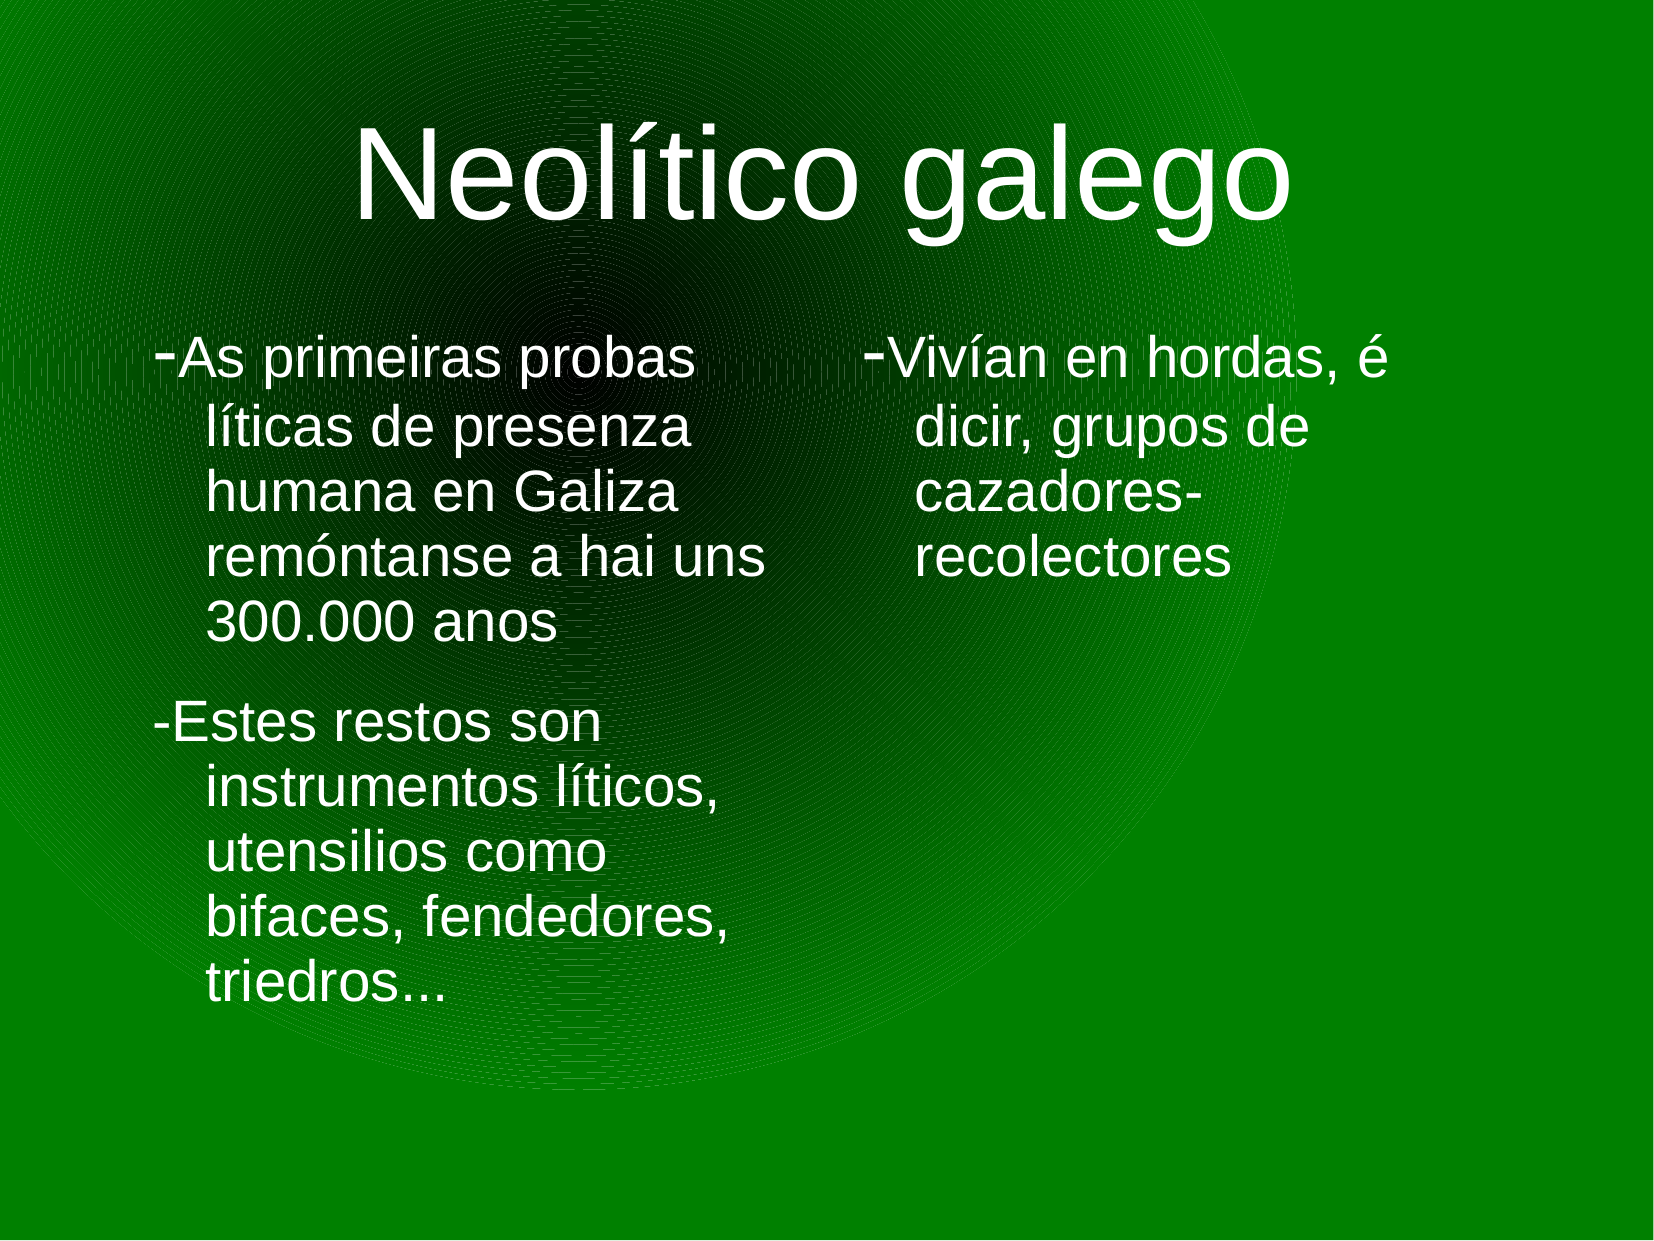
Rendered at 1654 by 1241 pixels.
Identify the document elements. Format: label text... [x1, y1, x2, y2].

list -As primeiras probas líticas de presenza humana en Galiza remóntanse a hai uns 300.000 anos -Estes restos son instrumentos líticos, utensilios como bifaces, fendedores, triedros... [134, 306, 811, 1106]
title Neolítico galego [78, 70, 1567, 278]
list -Vivían en hordas, é dicir, grupos de cazadores-recolectores [843, 306, 1520, 1040]
